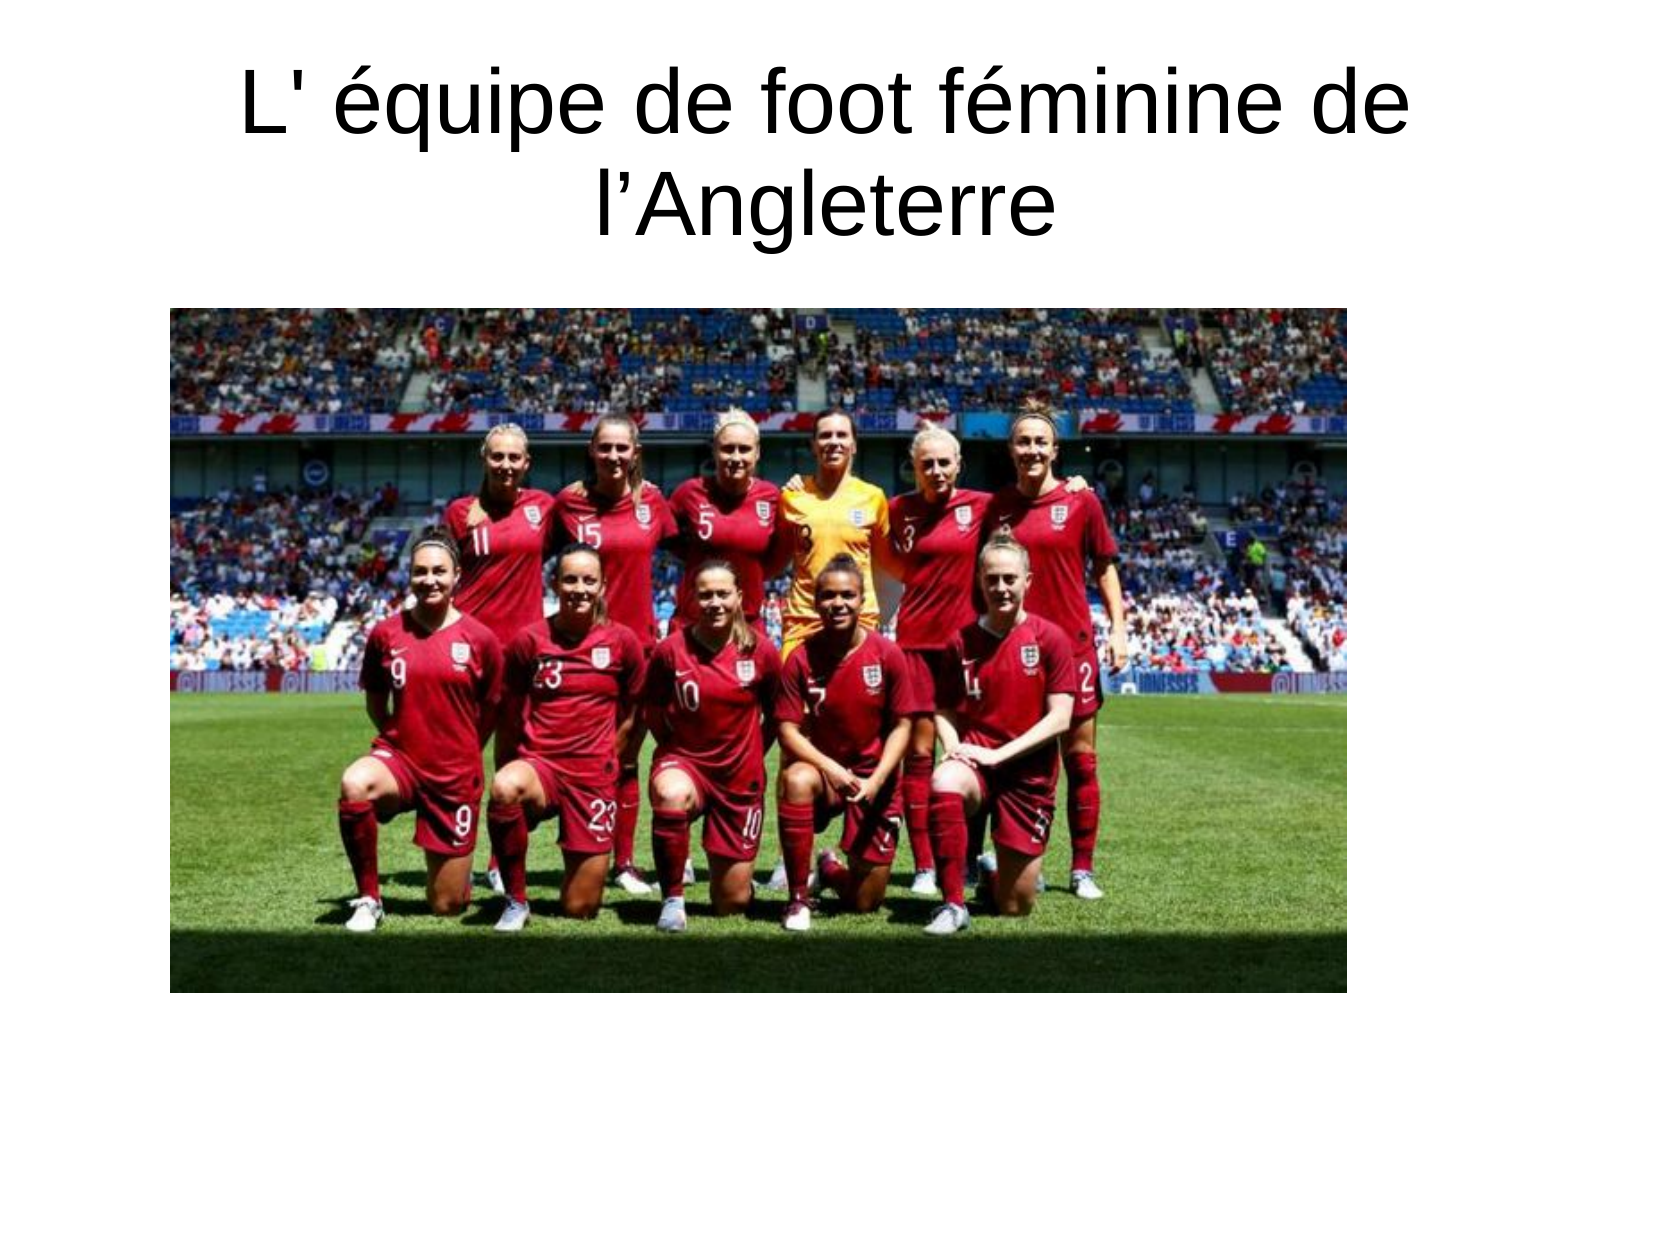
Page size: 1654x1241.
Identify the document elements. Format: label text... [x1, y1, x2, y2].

picture [170, 308, 1347, 993]
title L' équipe de foot féminine de l’Angleterre [82, 49, 1571, 257]
